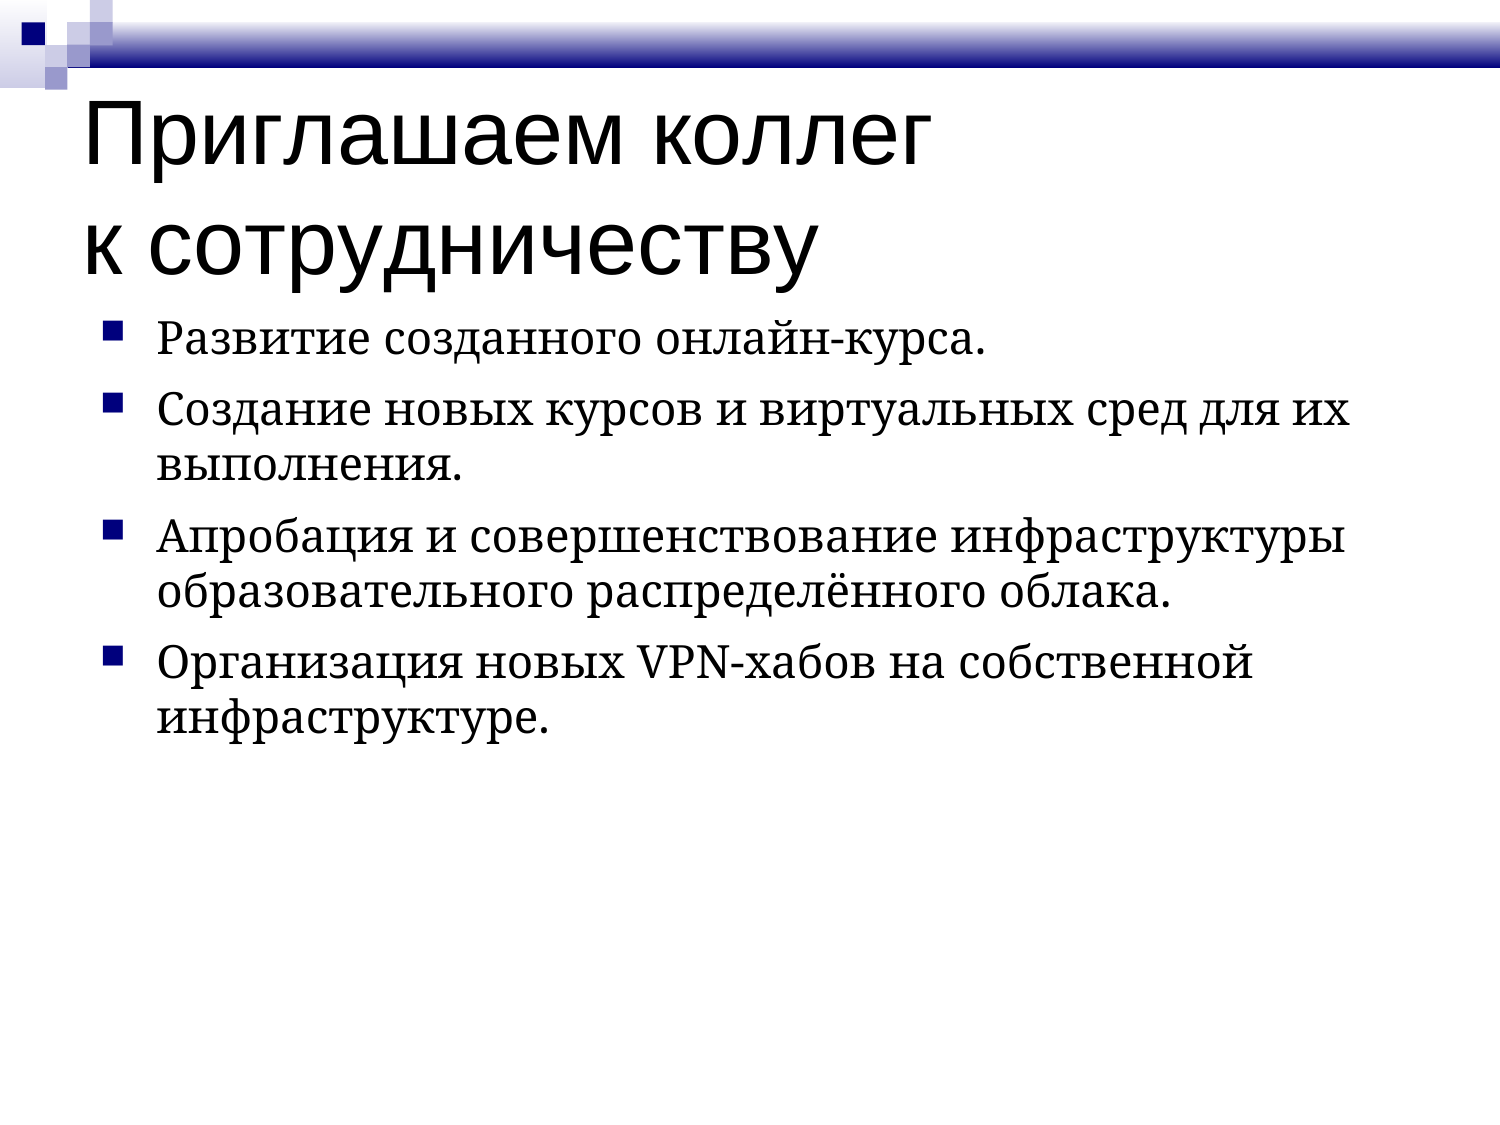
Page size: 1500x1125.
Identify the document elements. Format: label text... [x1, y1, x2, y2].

title Приглашаем коллег к сотрудничеству [67, 65, 1418, 301]
list Развитие созданного онлайн-курса. Создание новых курсов и виртуальных сред для их выполнения. Апробация и совершенствование инфраструктуры образовательного распределённого облака. Организация новых VPN-хабов на собственной инфраструктуре. [85, 229, 1436, 954]
